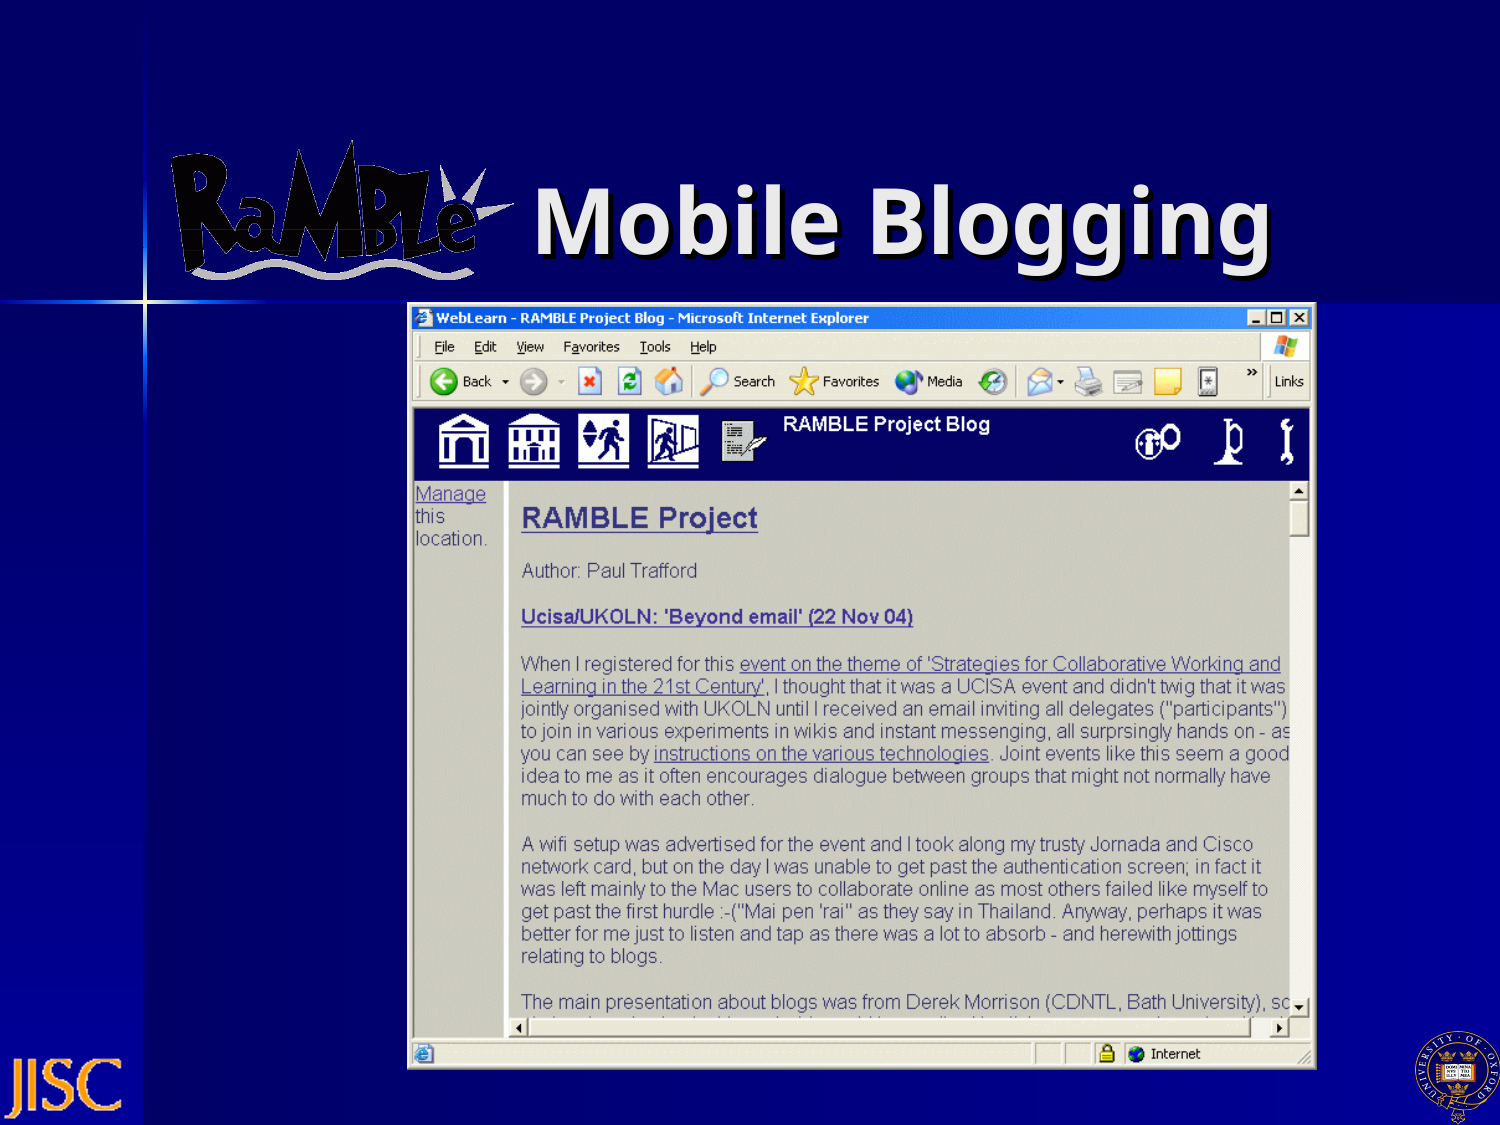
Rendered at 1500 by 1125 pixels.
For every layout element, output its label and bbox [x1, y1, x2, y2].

picture [171, 137, 514, 280]
picture [407, 302, 1317, 1070]
picture [0, 1056, 126, 1125]
picture [1415, 1031, 1500, 1125]
